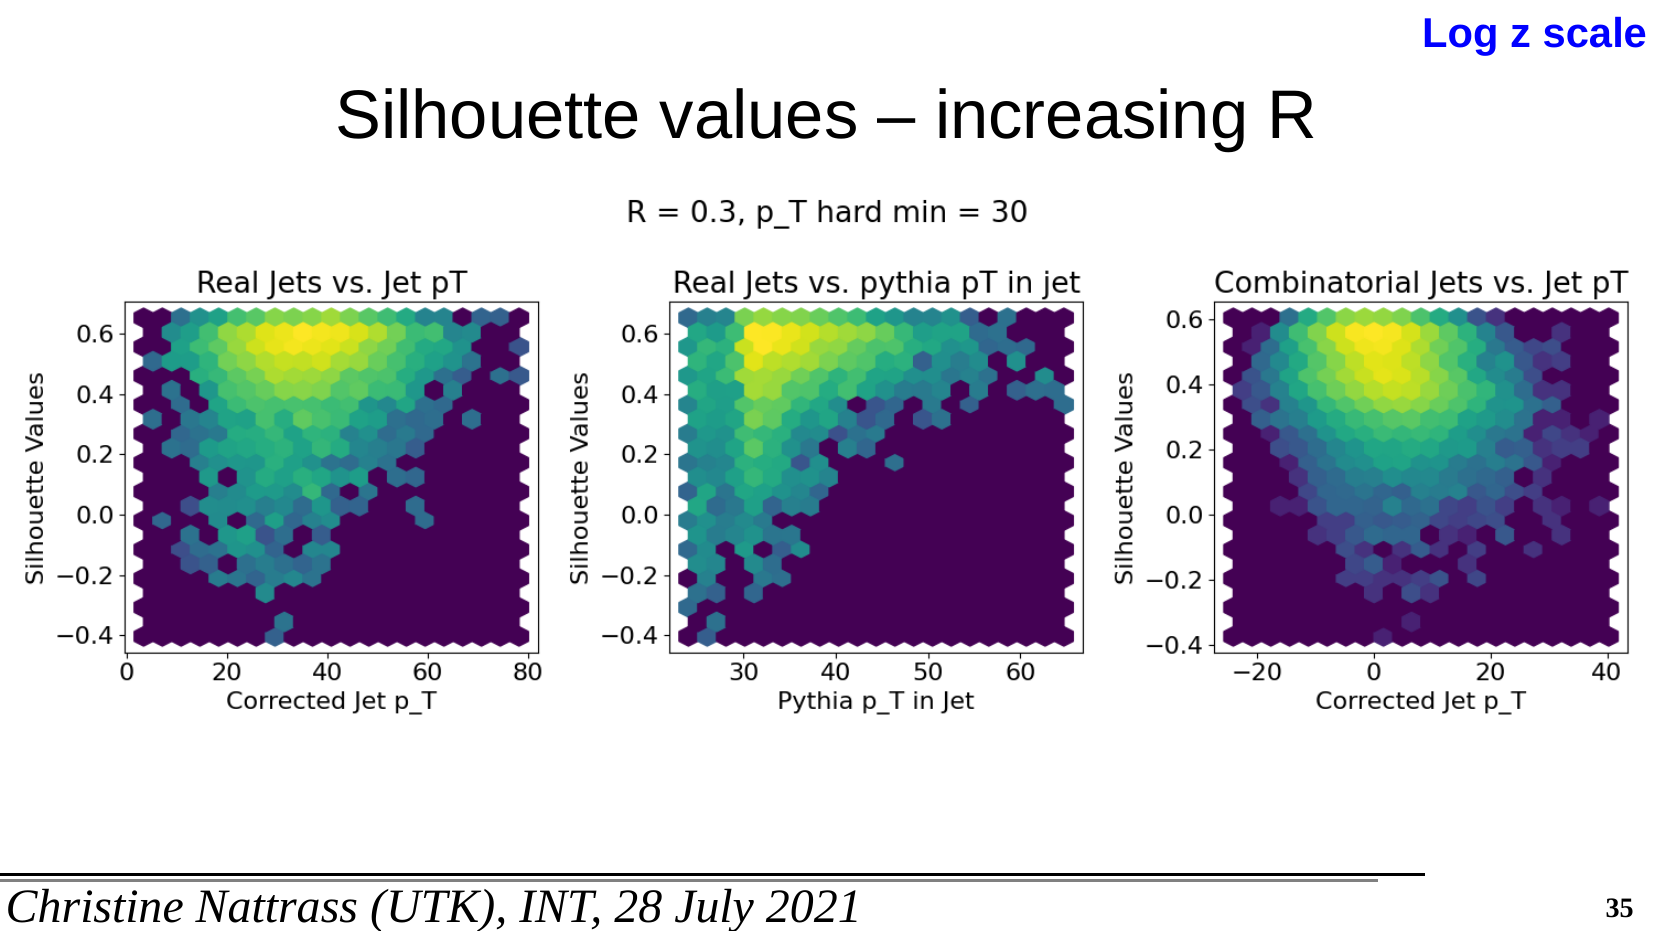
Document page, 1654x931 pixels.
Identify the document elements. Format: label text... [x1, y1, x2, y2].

picture [0, 189, 1654, 741]
title Silhouette values – increasing R [82, 37, 1571, 189]
text_box Log z scale [1176, 2, 1654, 88]
